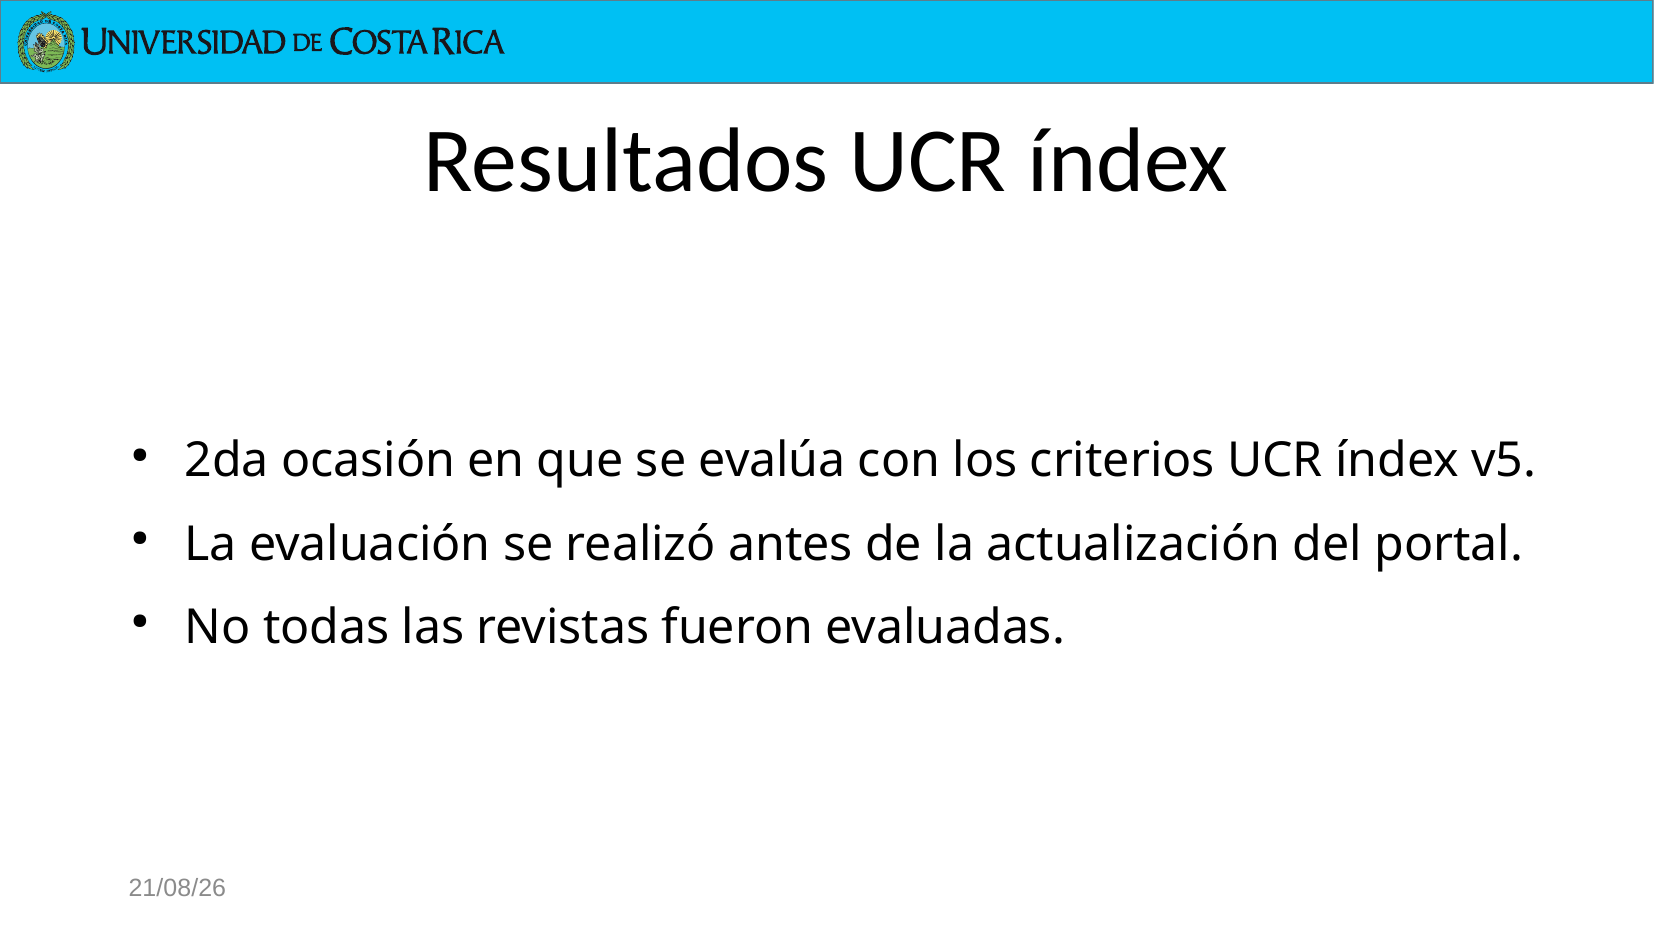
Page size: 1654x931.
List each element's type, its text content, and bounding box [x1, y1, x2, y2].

title Resultados UCR índex [113, 107, 1540, 230]
list 2da ocasión en que se evalúa con los criterios UCR índex v5. La evaluación se realizó antes de la actualización del portal. No todas las revistas fueron evaluadas. [113, 247, 1540, 838]
